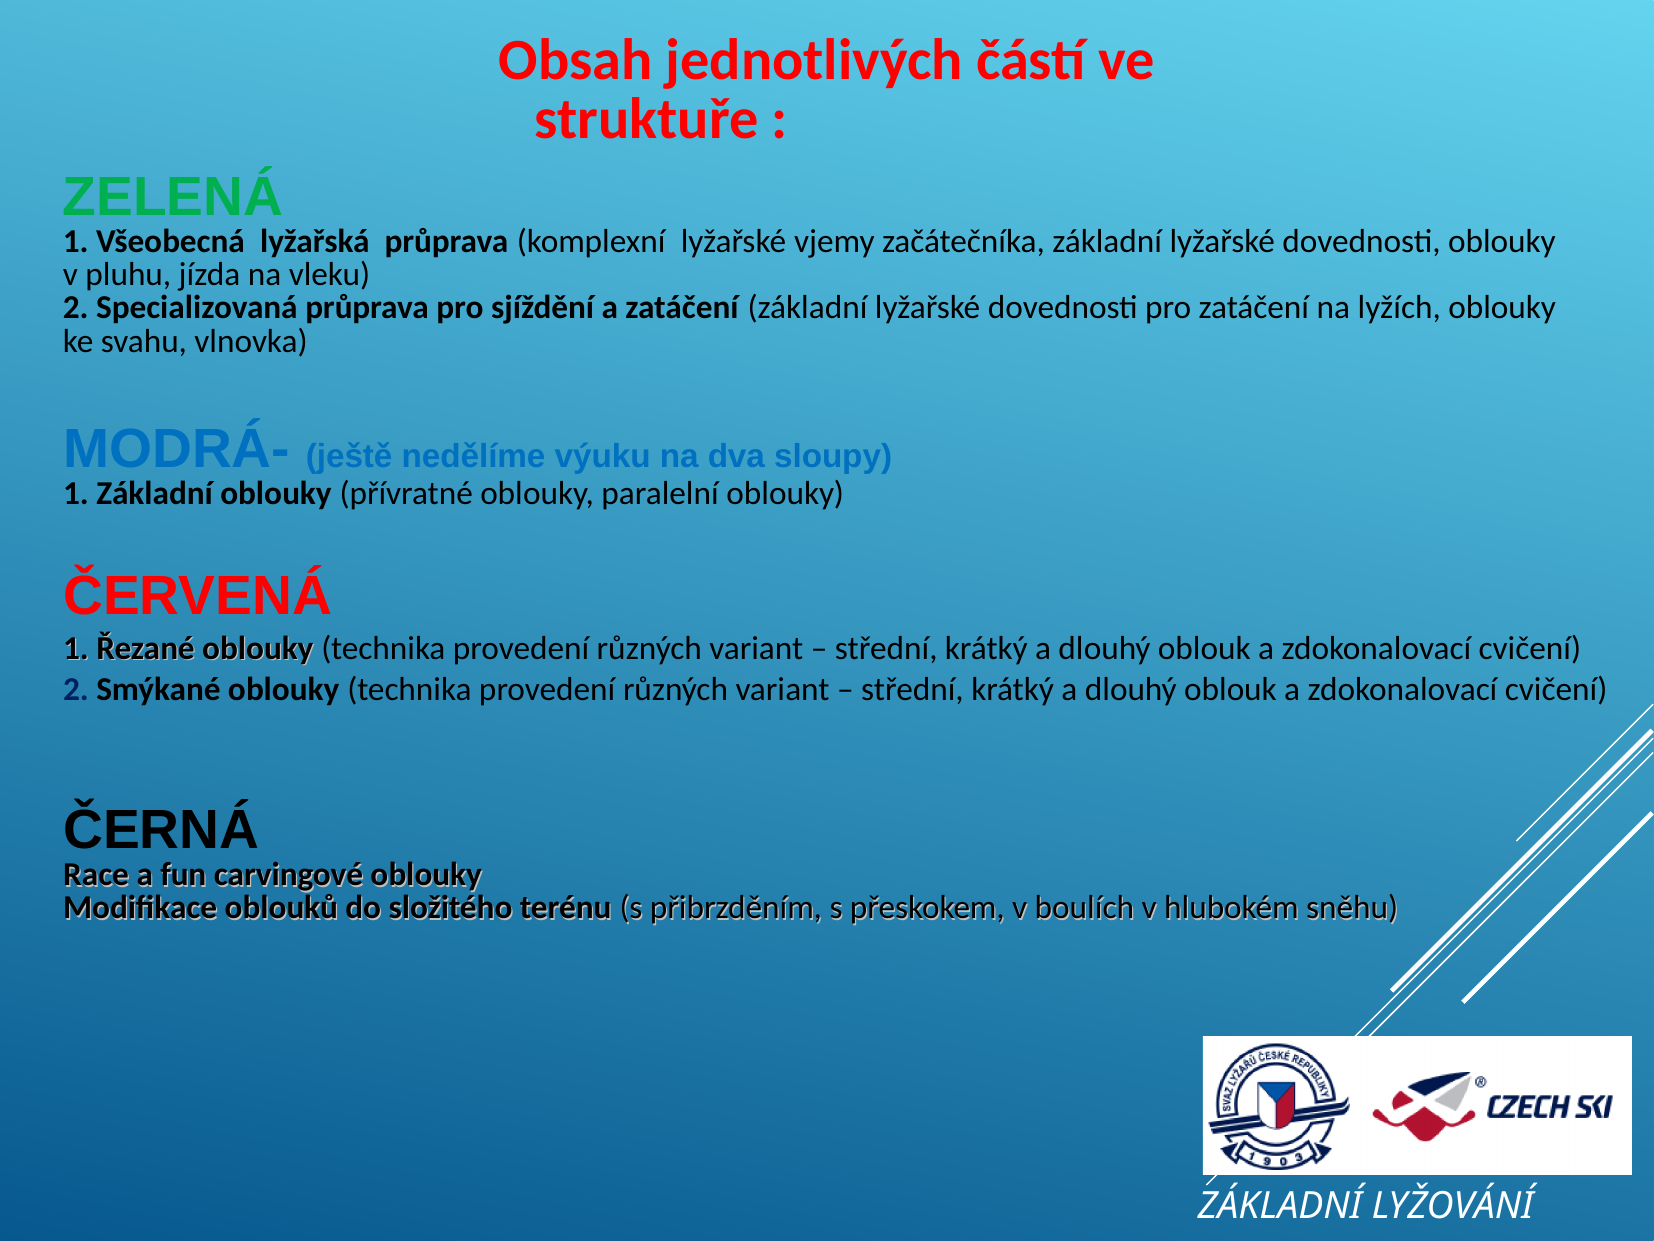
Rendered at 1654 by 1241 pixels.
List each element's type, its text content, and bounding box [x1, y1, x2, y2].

text_box ČERVENÁ 1. Řezané oblouky (technika provedení různých variant – střední, krátký a dlouhý oblouk a zdokonalovací cvičení) 2. Smýkané oblouky (technika provedení různých variant – střední, krátký a dlouhý oblouk a zdokonalovací cvičení) [48, 556, 1654, 751]
text_box ZÁKLADNÍ LYŽOVÁNÍ [1182, 1173, 1644, 1235]
text_box ČERNÁ Race a fun carvingové oblouky Modifikace oblouků do složitého terénu (s přibrzděním, s přeskokem, v boulích v hlubokém sněhu) [48, 791, 1654, 936]
picture [1202, 1036, 1632, 1173]
text_box MODRÁ- (ještě nedělíme výuku na dva sloupy) 1. Základní oblouky (přívratné oblouky, paralelní oblouky) [48, 410, 1494, 521]
text_box Obsah jednotlivých částí ve struktuře : [144, 9, 1274, 157]
text_box ZELENÁ 1. Všeobecná lyžařská průprava (komplexní lyžařské vjemy začátečníka, základní lyžařské dovednosti, oblouky v pluhu, jízda na vleku) 2. Specializovaná průprava pro sjíždění a zatáčení (základní lyžařské dovednosti pro zatáčení na lyžích, oblouky ke svahu, vlnovka) [48, 157, 1572, 369]
